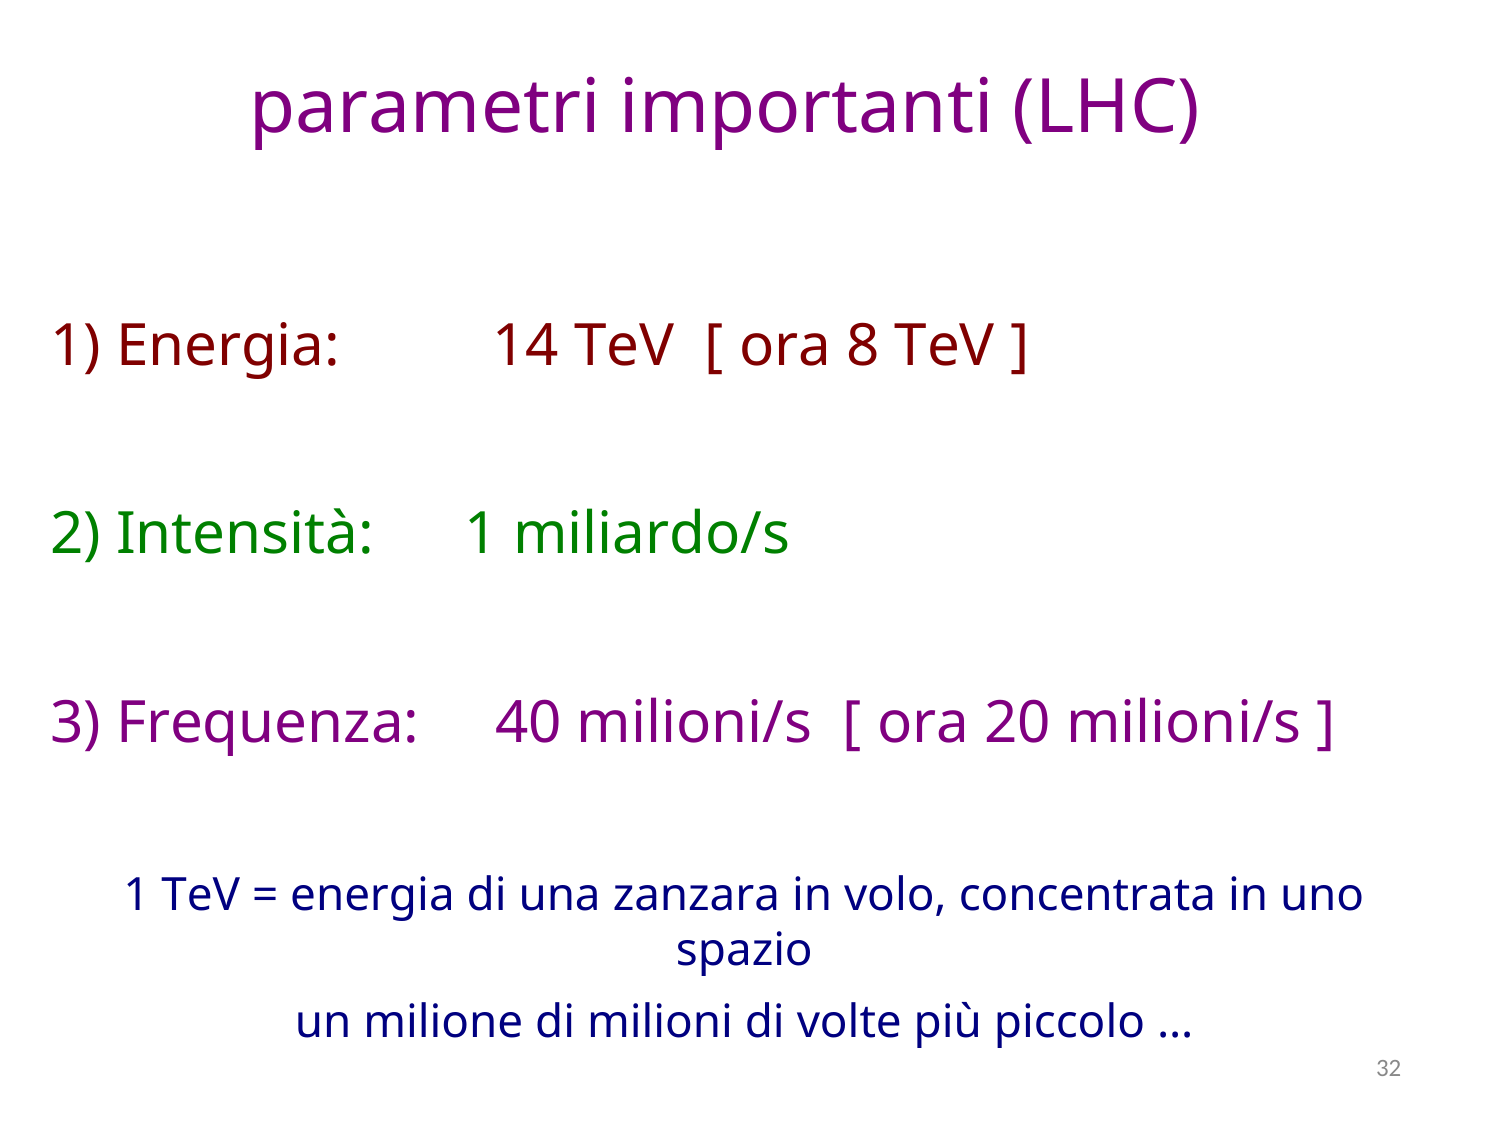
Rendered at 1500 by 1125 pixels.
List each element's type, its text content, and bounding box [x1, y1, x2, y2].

text_box parametri importanti (LHC) [68, 0, 1382, 178]
text_box <numero> [1074, 1046, 1417, 1095]
text_box 1) Energia: 14 TeV [ ora 8 TeV ] 2) Intensità: 1 miliardo/s 3) Frequenza: 40 milioni/s [ ora 20 milioni/s ] 1 TeV = energia di una zanzara in volo, concentrata in uno spazio un milione di milioni di volte più piccolo … [35, 224, 1454, 1046]
